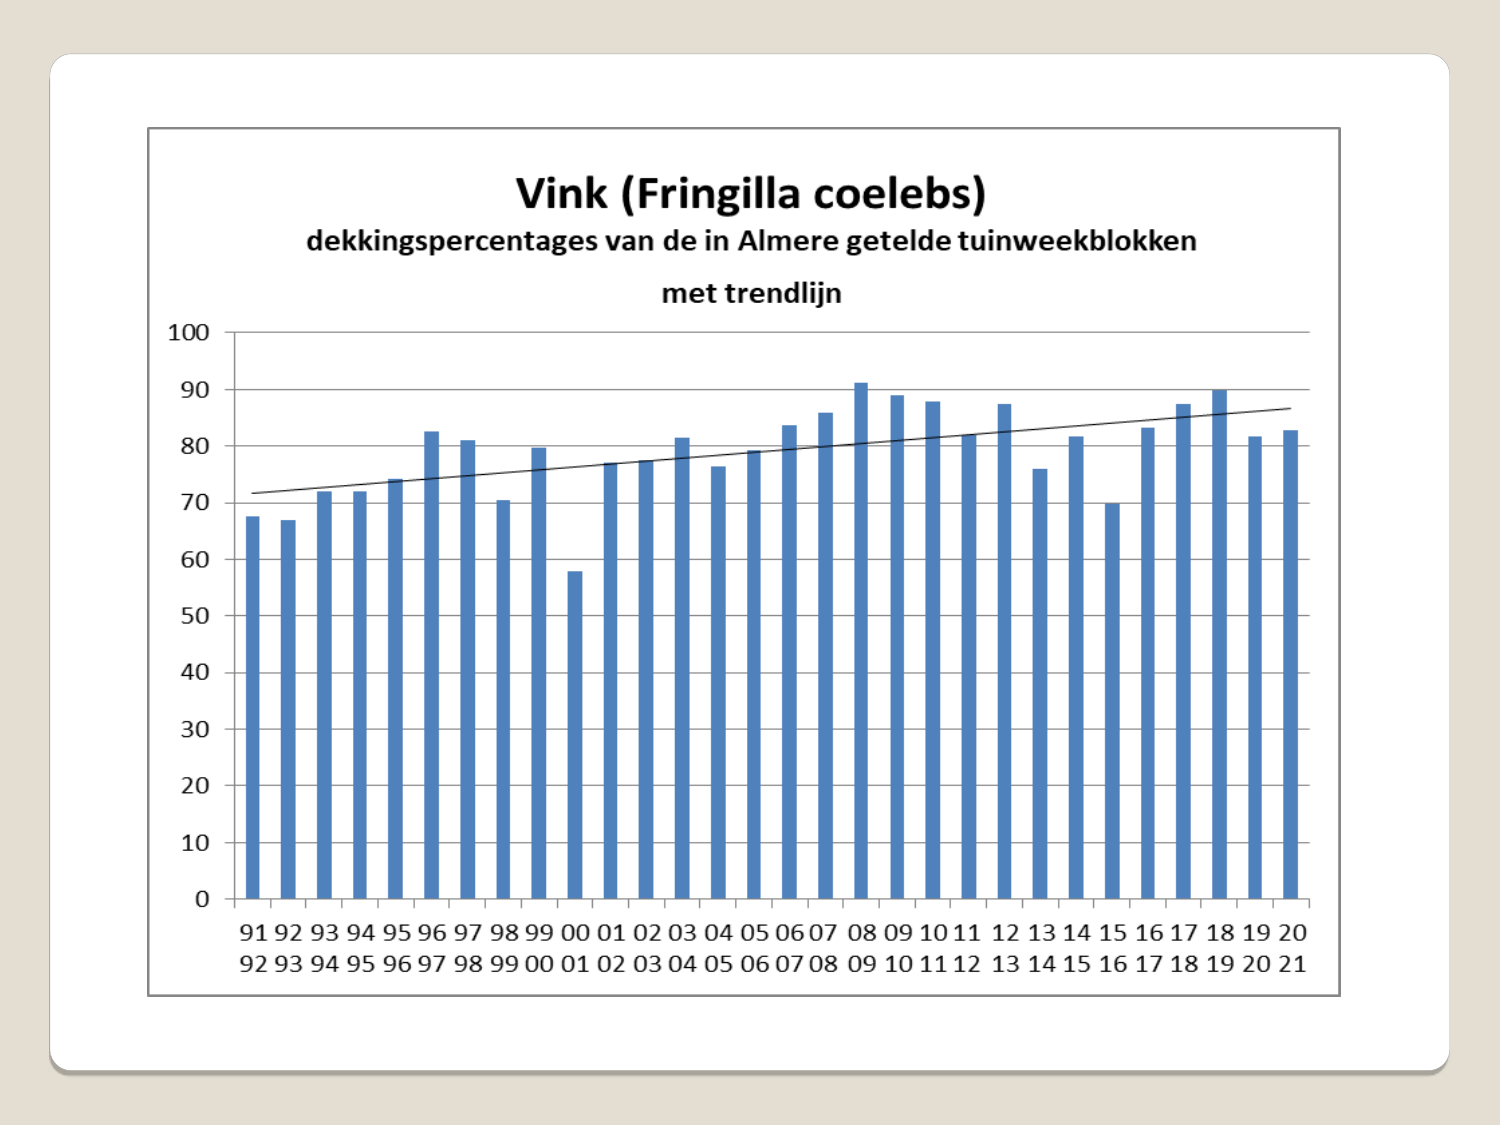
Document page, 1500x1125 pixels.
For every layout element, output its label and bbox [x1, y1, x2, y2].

picture [147, 128, 1341, 997]
